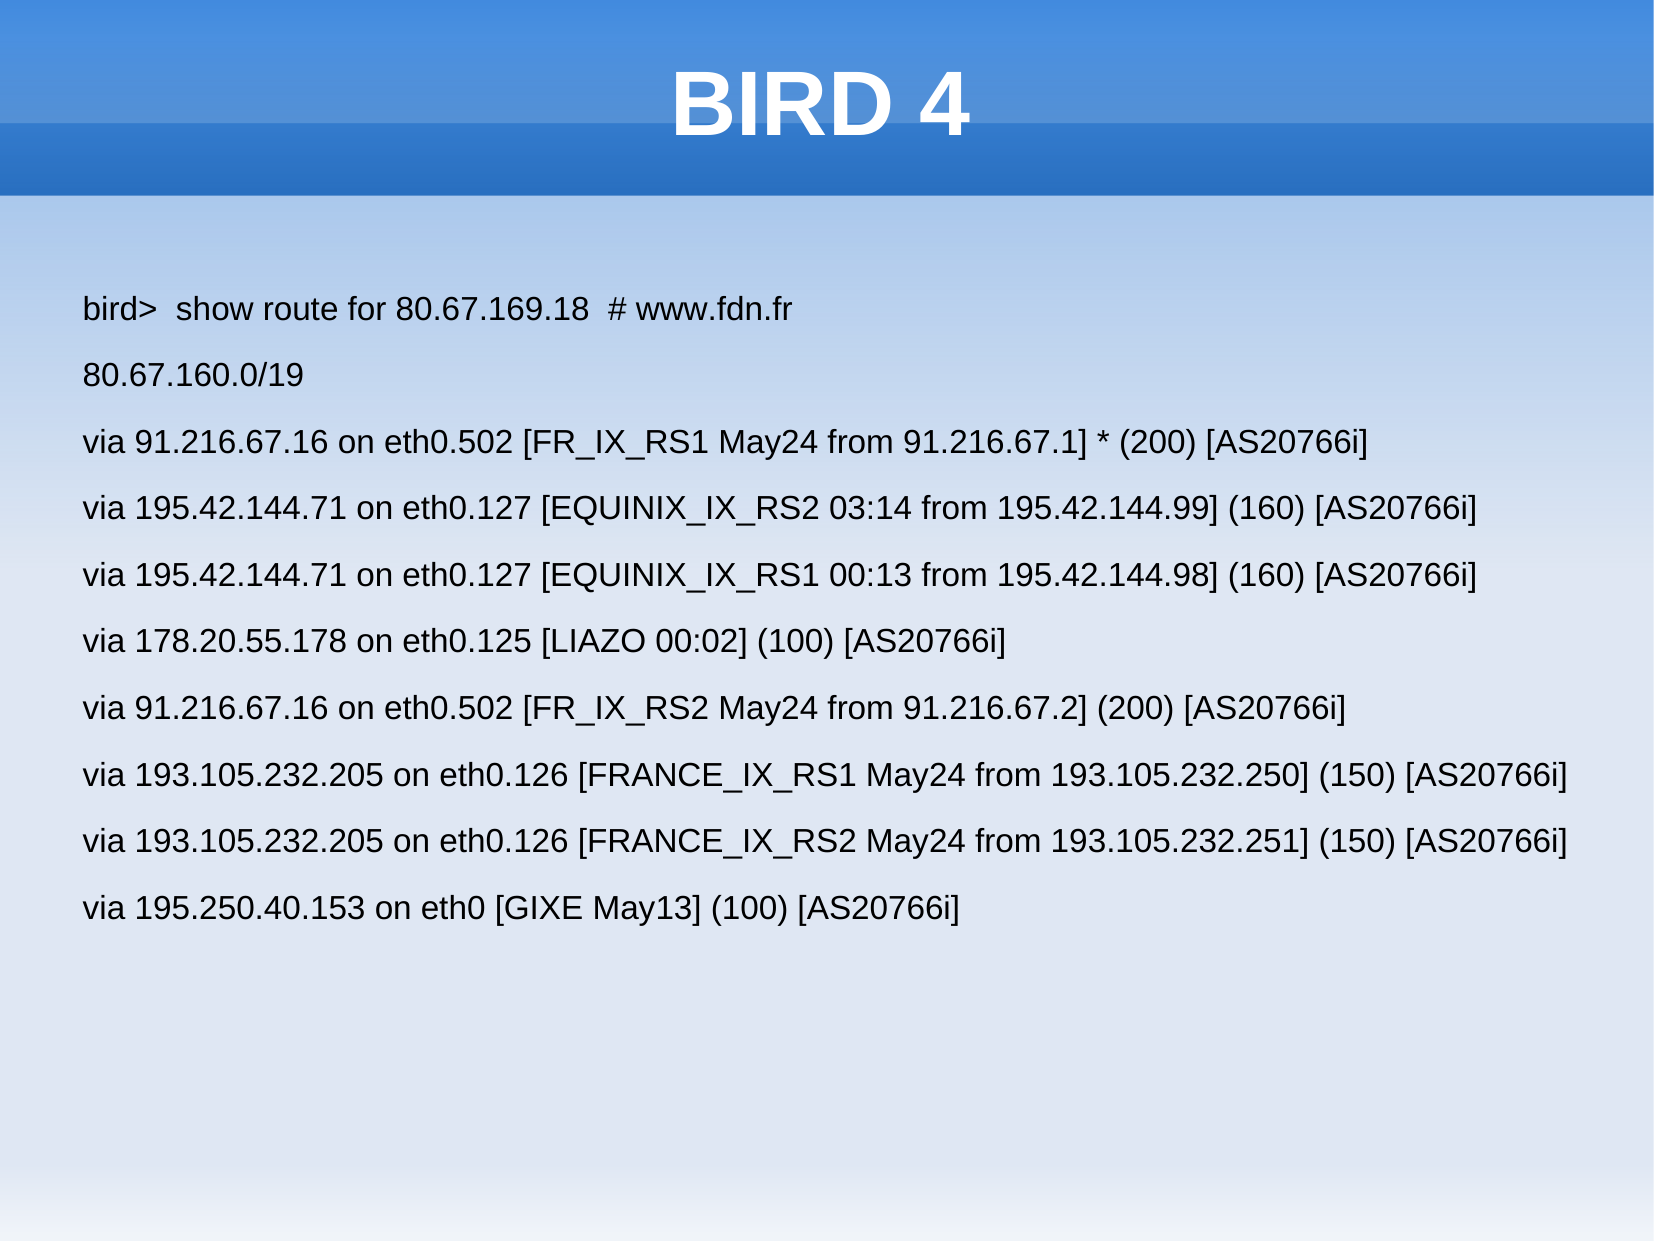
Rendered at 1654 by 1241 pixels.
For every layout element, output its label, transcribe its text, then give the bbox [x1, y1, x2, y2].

picture [0, 0, 1654, 1241]
list bird> show route for 80.67.169.18 # www.fdn.fr 80.67.160.0/19 via 91.216.67.16 on eth0.502 [FR_IX_RS1 May24 from 91.216.67.1] * (200) [AS20766i] via 195.42.144.71 on eth0.127 [EQUINIX_IX_RS2 03:14 from 195.42.144.99] (160) [AS20766i] via 195.42.144.71 on eth0.127 [EQUINIX_IX_RS1 00:13 from 195.42.144.98] (160) [AS20766i] via 178.20.55.178 on eth0.125 [LIAZO 00:02] (100) [AS20766i] via 91.216.67.16 on eth0.502 [FR_IX_RS2 May24 from 91.216.67.2] (200) [AS20766i] via 193.105.232.205 on eth0.126 [FRANCE_IX_RS1 May24 from 193.105.232.250] (150) [AS20766i] via 193.105.232.205 on eth0.126 [FRANCE_IX_RS2 May24 from 193.105.232.251] (150) [AS20766i] via 195.250.40.153 on eth0 [GIXE May13] (100) [AS20766i] [82, 290, 1571, 1094]
title BIRD 4 [76, 7, 1565, 200]
